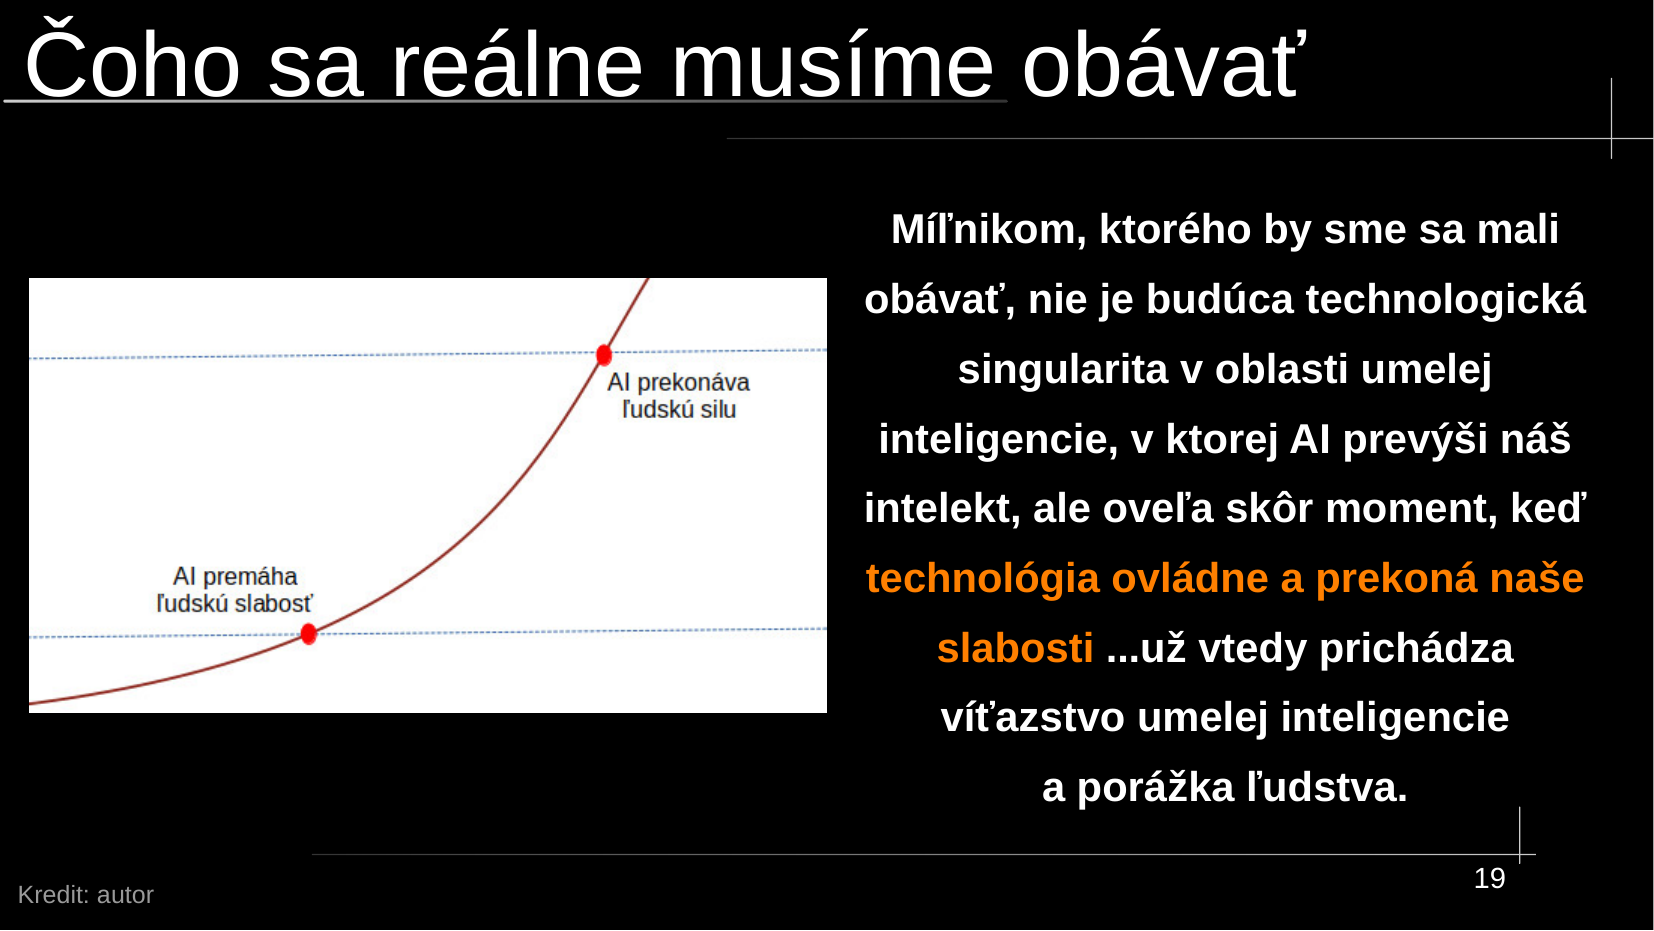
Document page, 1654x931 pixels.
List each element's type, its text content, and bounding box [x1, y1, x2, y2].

picture [29, 278, 827, 713]
title Míľnikom, ktorého by sme sa mali obávať, nie je budúca technologická singularita v oblasti umelej inteligencie, v ktorej AI prevýši náš intelekt, ale oveľa skôr moment, keď technológia ovládne a prekoná naše slabosti ...už vtedy prichádza víťazstvo umelej inteligencie a porážka ľudstva. [856, 166, 1595, 827]
title Kredit: autor [17, 862, 1235, 928]
title Čoho sa reálne musíme obávať [23, 11, 1589, 119]
